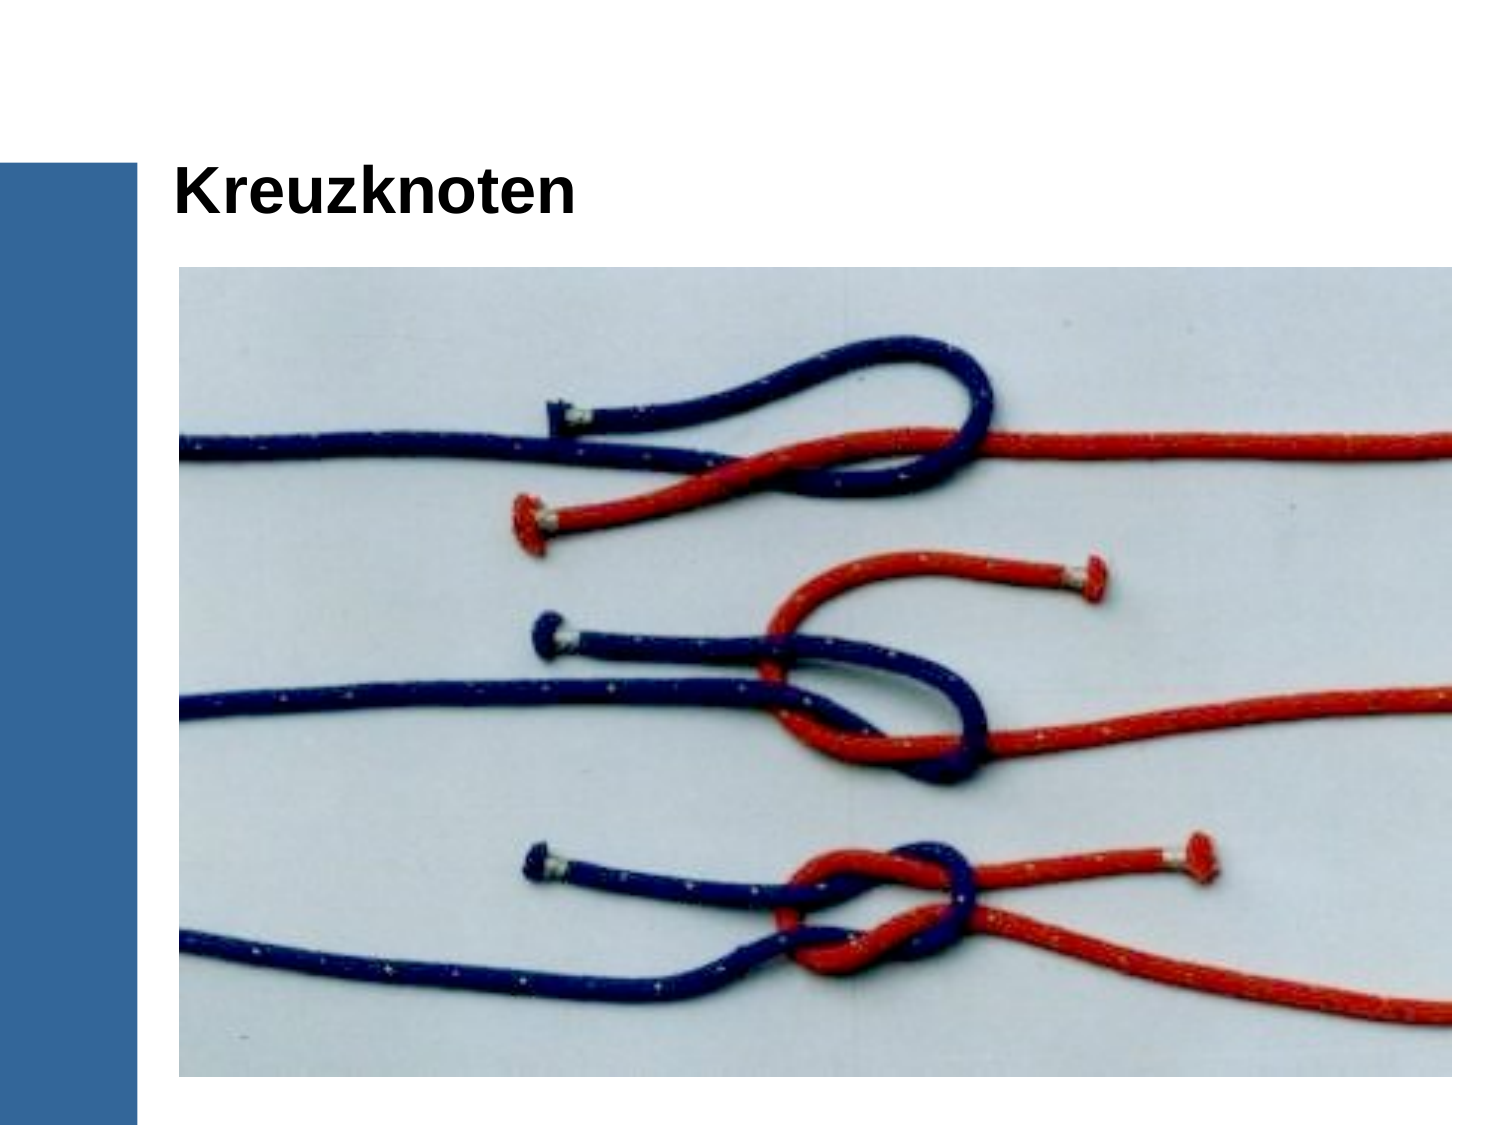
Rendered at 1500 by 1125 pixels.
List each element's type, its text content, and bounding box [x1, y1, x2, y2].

picture [179, 267, 1452, 1077]
title Kreuzknoten [173, 97, 1447, 283]
